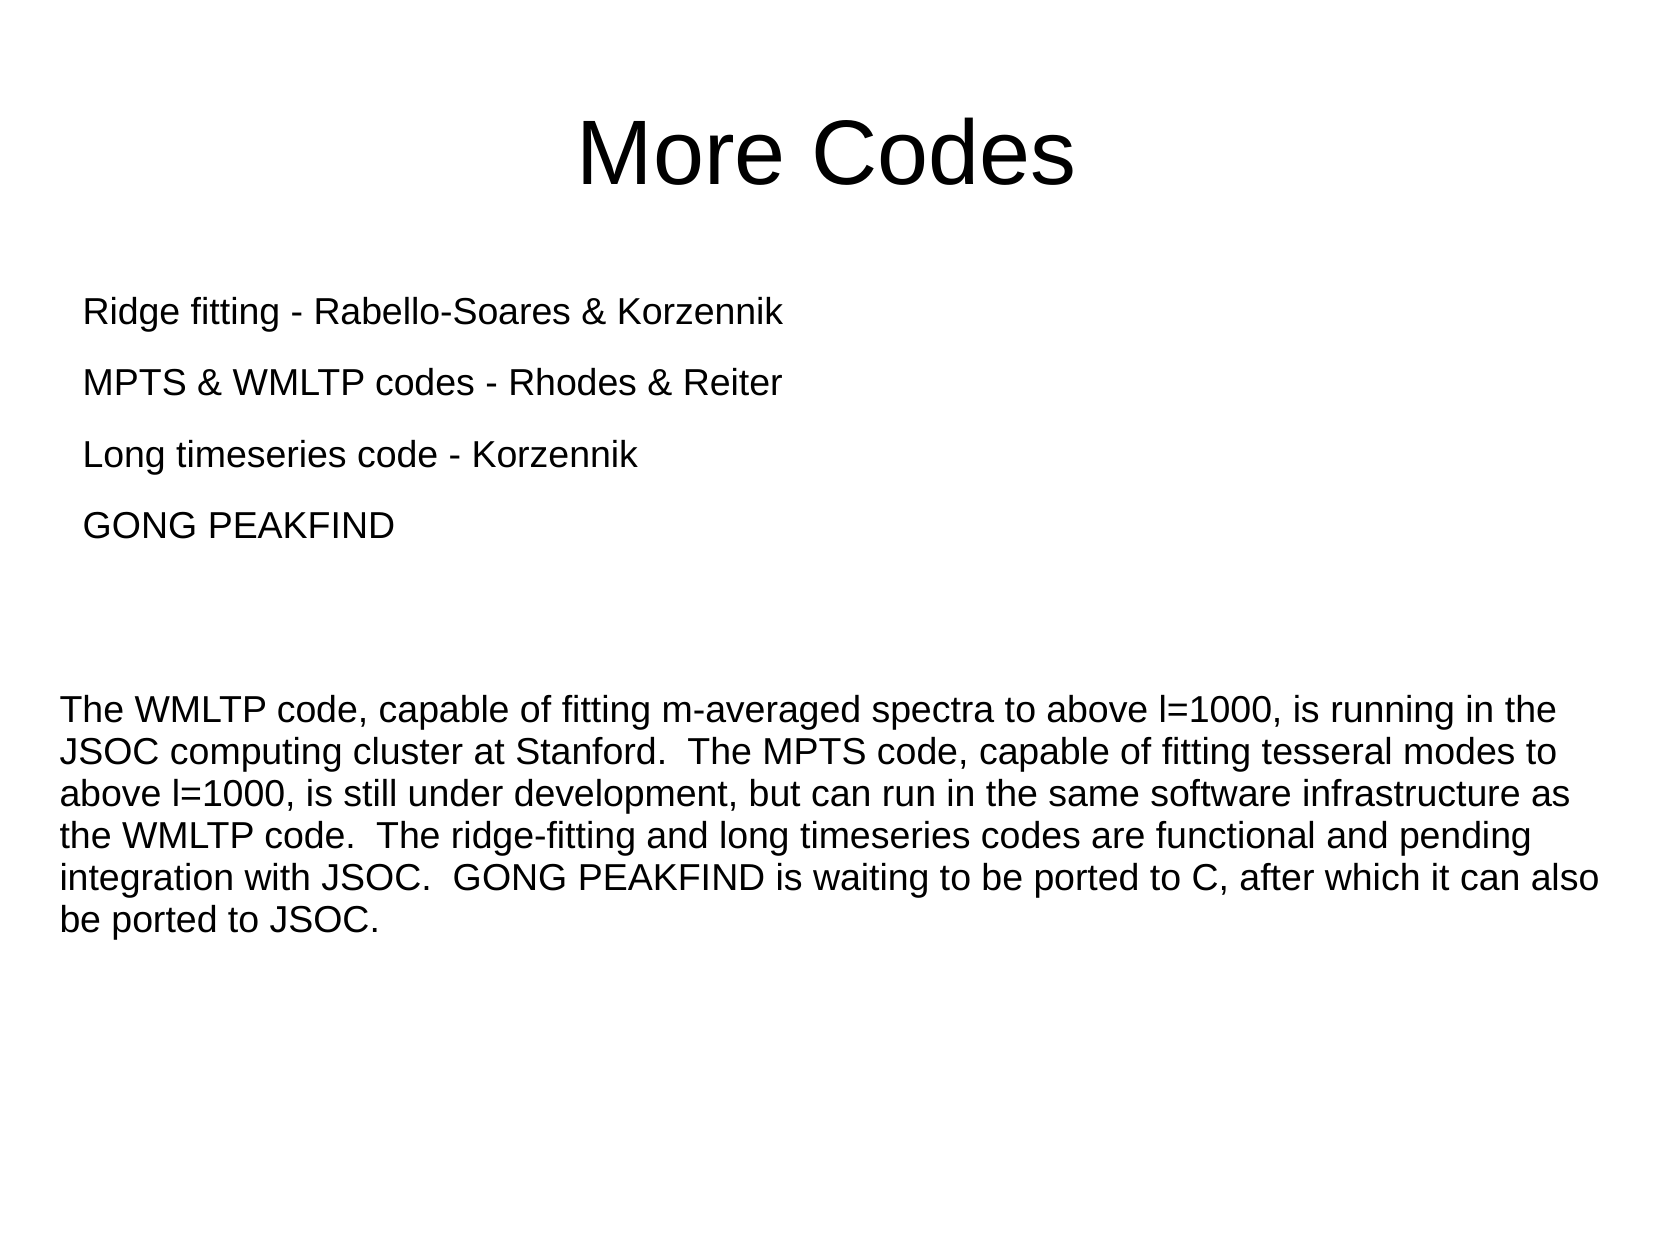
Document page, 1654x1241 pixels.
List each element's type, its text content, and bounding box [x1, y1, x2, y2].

list Ridge fitting - Rabello-Soares & Korzennik MPTS & WMLTP codes - Rhodes & Reiter Long timeseries code - Korzennik GONG PEAKFIND [82, 290, 1571, 681]
text_box The WMLTP code, capable of fitting m-averaged spectra to above l=1000, is running in the JSOC computing cluster at Stanford. The MPTS code, capable of fitting tesseral modes to above l=1000, is still under development, but can run in the same software infrastructure as the WMLTP code. The ridge-fitting and long timeseries codes are functional and pending integration with JSOC. GONG PEAKFIND is waiting to be ported to C, after which it can also be ported to JSOC. [44, 681, 1620, 1063]
title More Codes [82, 49, 1571, 257]
